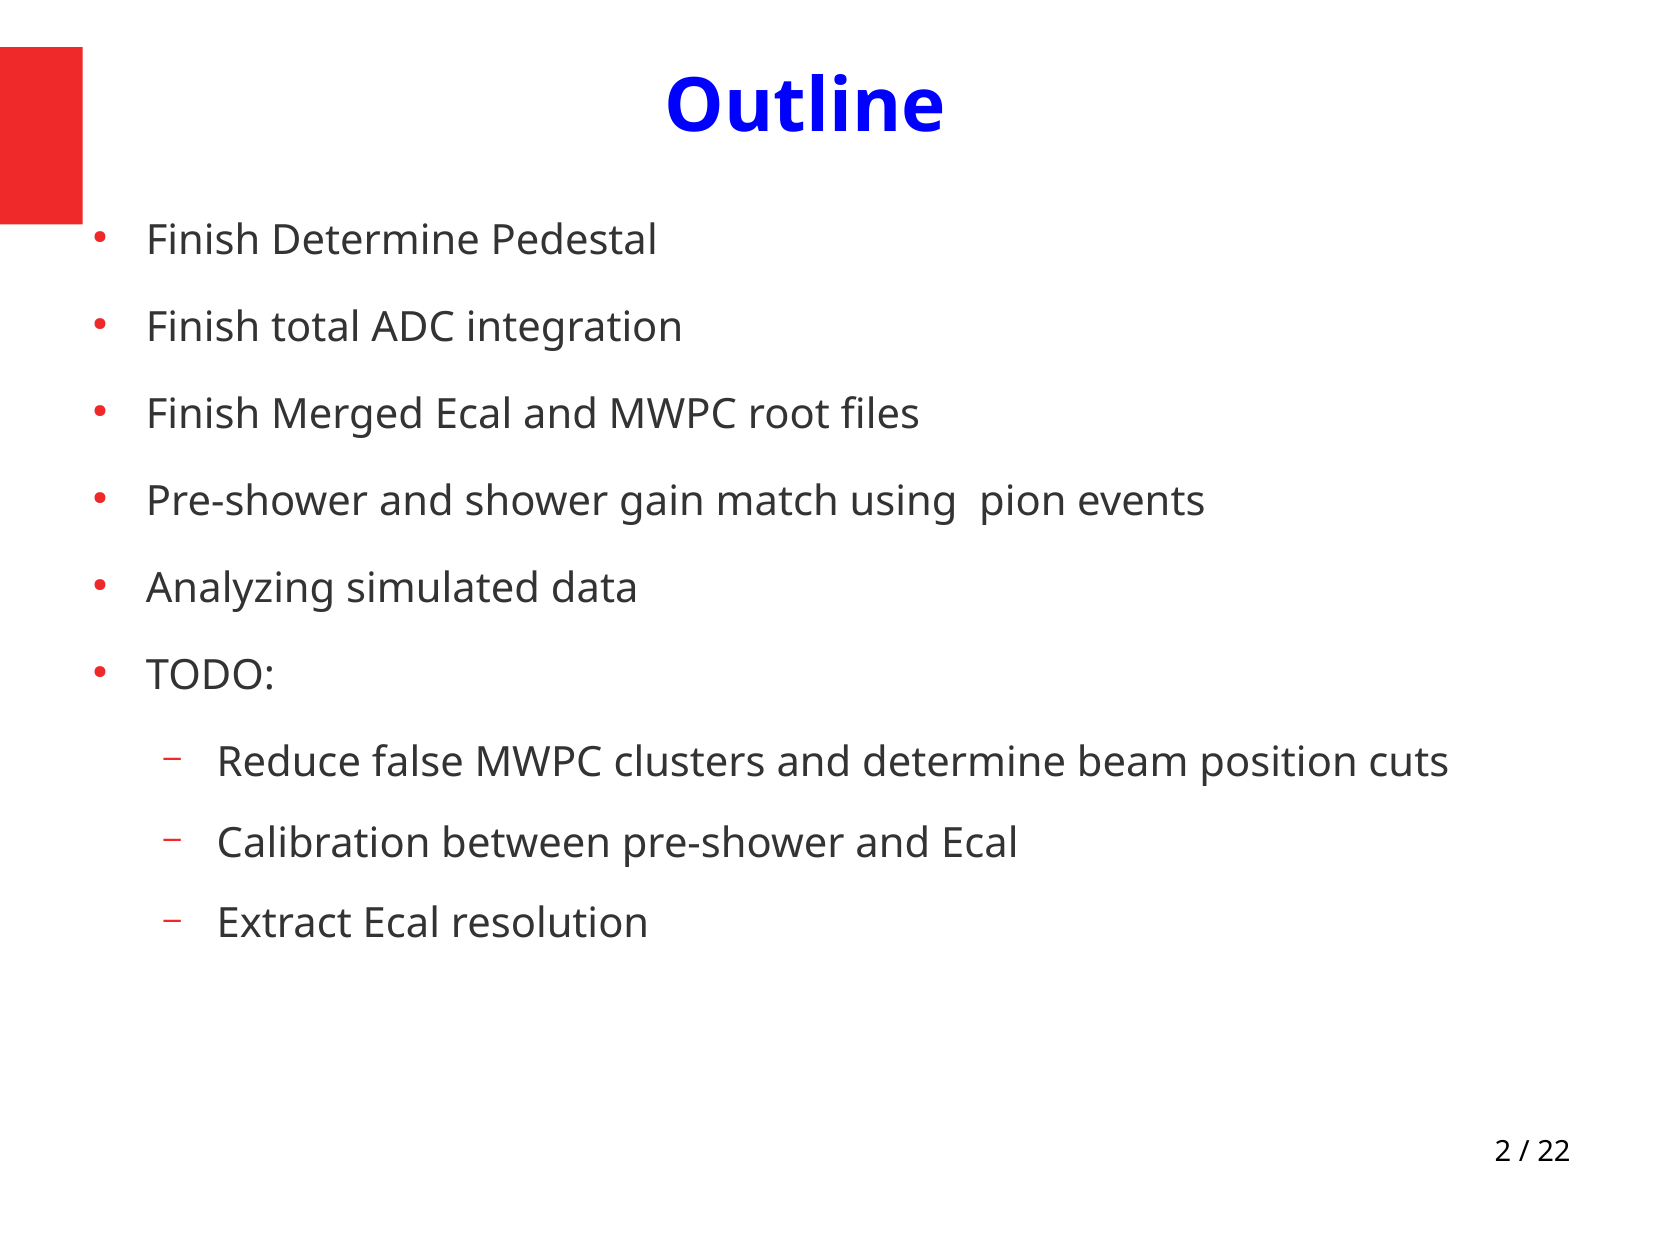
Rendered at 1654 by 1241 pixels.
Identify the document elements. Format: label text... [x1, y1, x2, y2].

list Finish Determine Pedestal Finish total ADC integration Finish Merged Ecal and MWPC root files Pre-shower and shower gain match using pion events Analyzing simulated data TODO: Reduce false MWPC clusters and determine beam position cuts Calibration between pre-shower and Ecal Extract Ecal resolution [75, 210, 1576, 1111]
title Outline [88, 51, 1542, 154]
